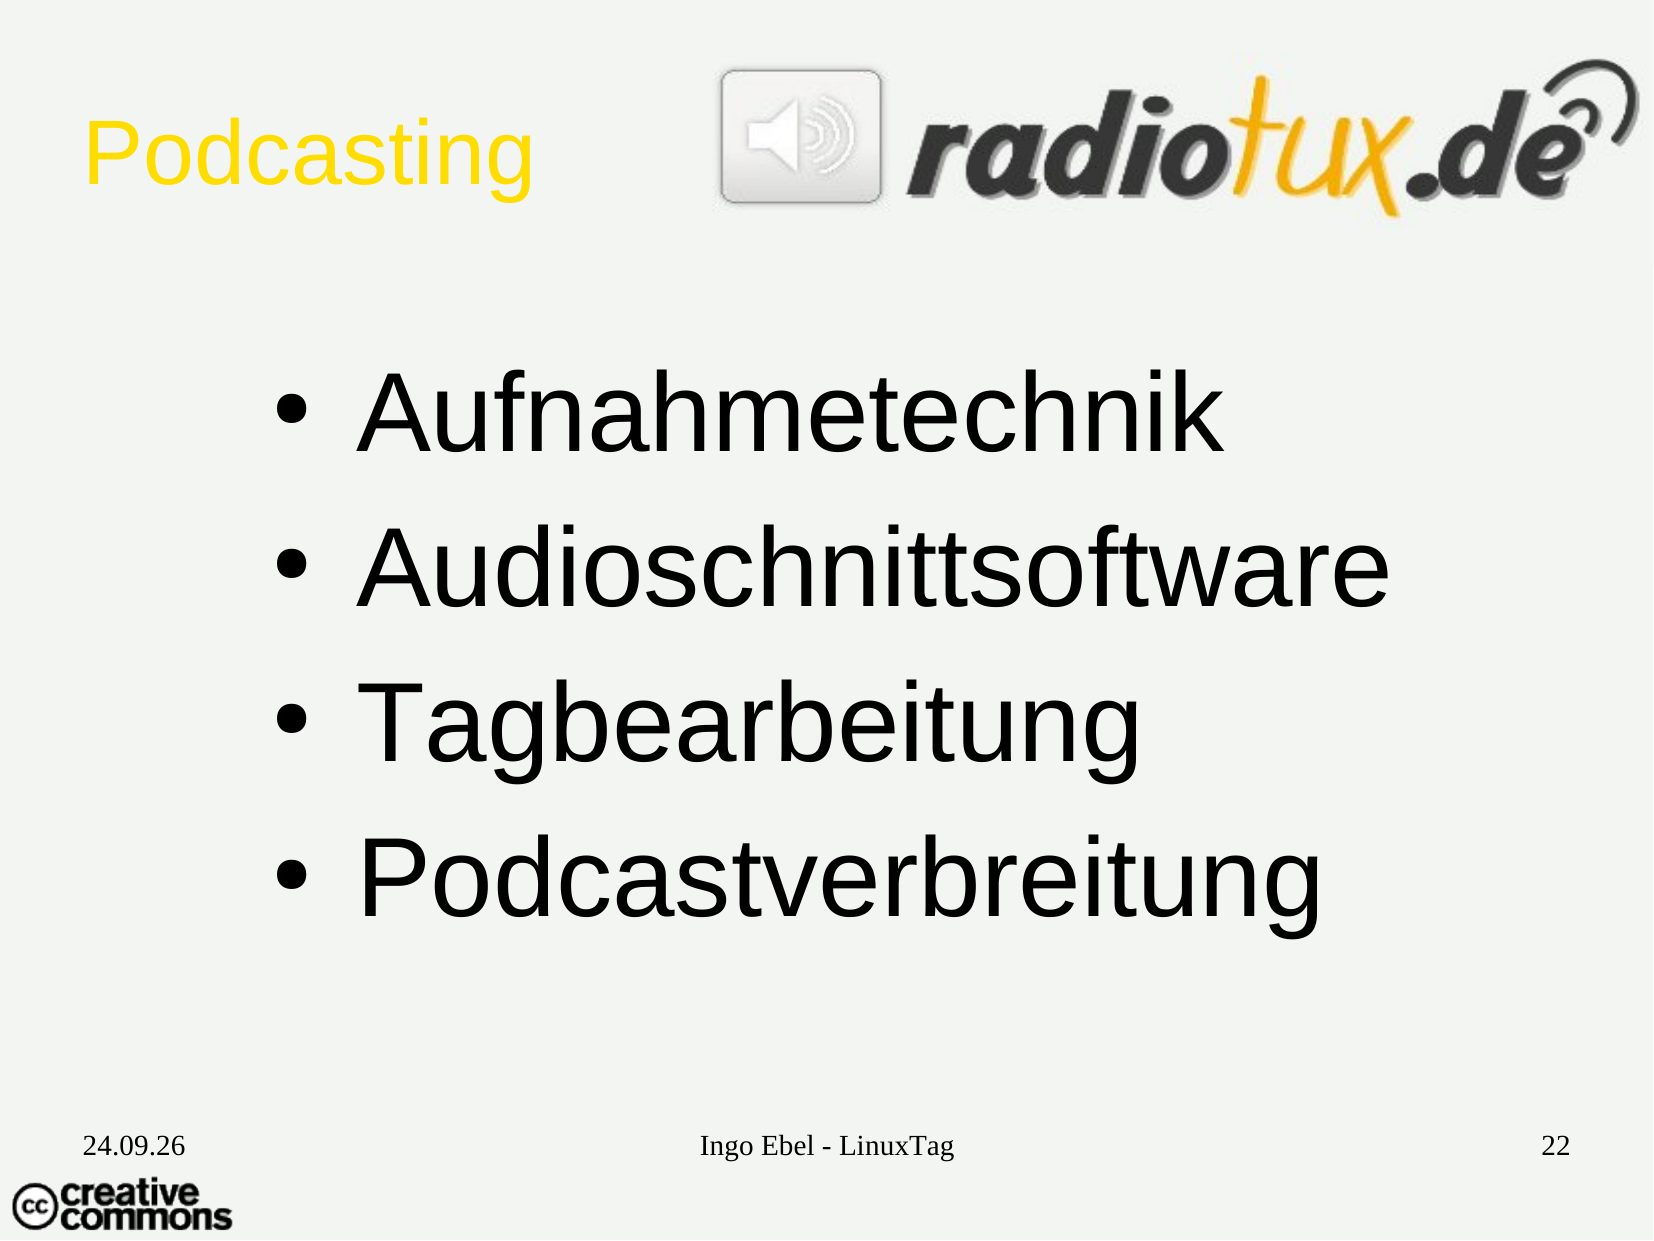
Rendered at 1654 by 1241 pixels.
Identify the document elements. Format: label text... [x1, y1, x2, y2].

list Aufnahmetechnik Audioschnittsoftware Tagbearbeitung Podcastverbreitung [236, 349, 1424, 1004]
title Podcasting [82, 49, 1571, 257]
picture [649, 0, 1654, 266]
picture [0, 1121, 236, 1240]
